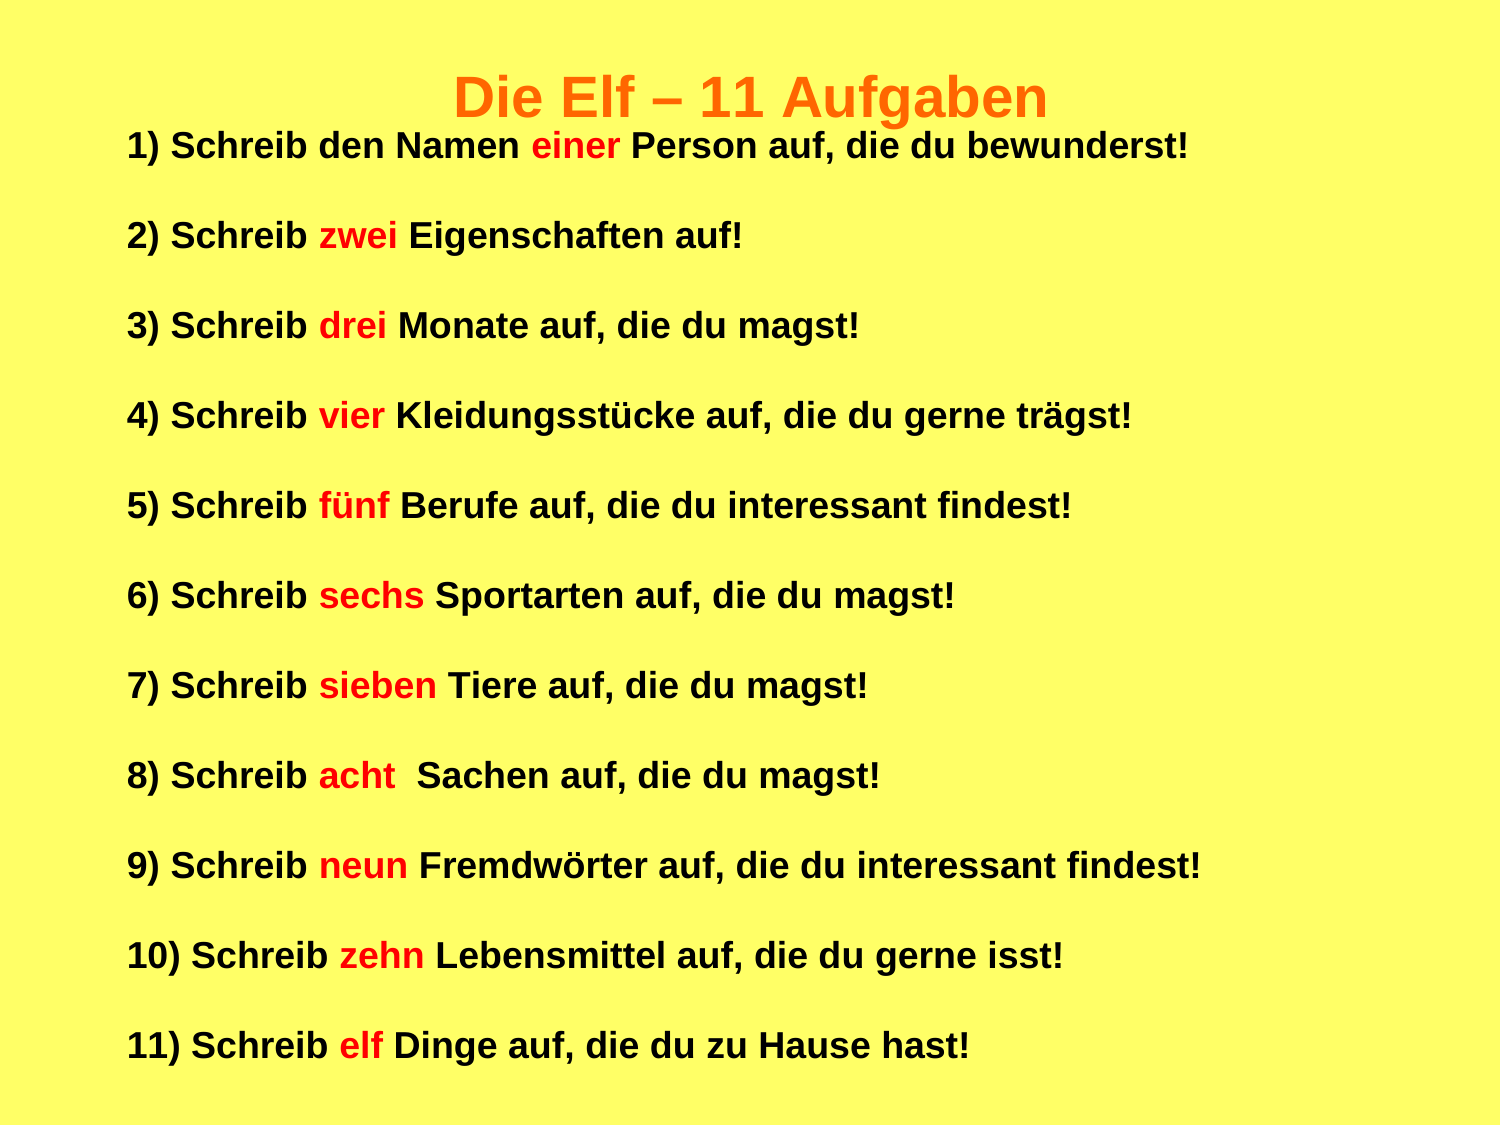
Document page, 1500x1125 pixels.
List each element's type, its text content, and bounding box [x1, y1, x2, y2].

title Die Elf – 11 Aufgaben [76, 0, 1427, 188]
text_box 1) Schreib den Namen einer Person auf, die du bewunderst! 2) Schreib zwei Eigenschaften auf! 3) Schreib drei Monate auf, die du magst! 4) Schreib vier Kleidungsstücke auf, die du gerne trägst! 5) Schreib fünf Berufe auf, die du interessant findest! 6) Schreib sechs Sportarten auf, die du magst! 7) Schreib sieben Tiere auf, die du magst! 8) Schreib acht Sachen auf, die du magst! 9) Schreib neun Fremdwörter auf, die du interessant findest! 10) Schreib zehn Lebensmittel auf, die du gerne isst! 11) Schreib elf Dinge auf, die du zu Hause hast! [112, 113, 1400, 1125]
